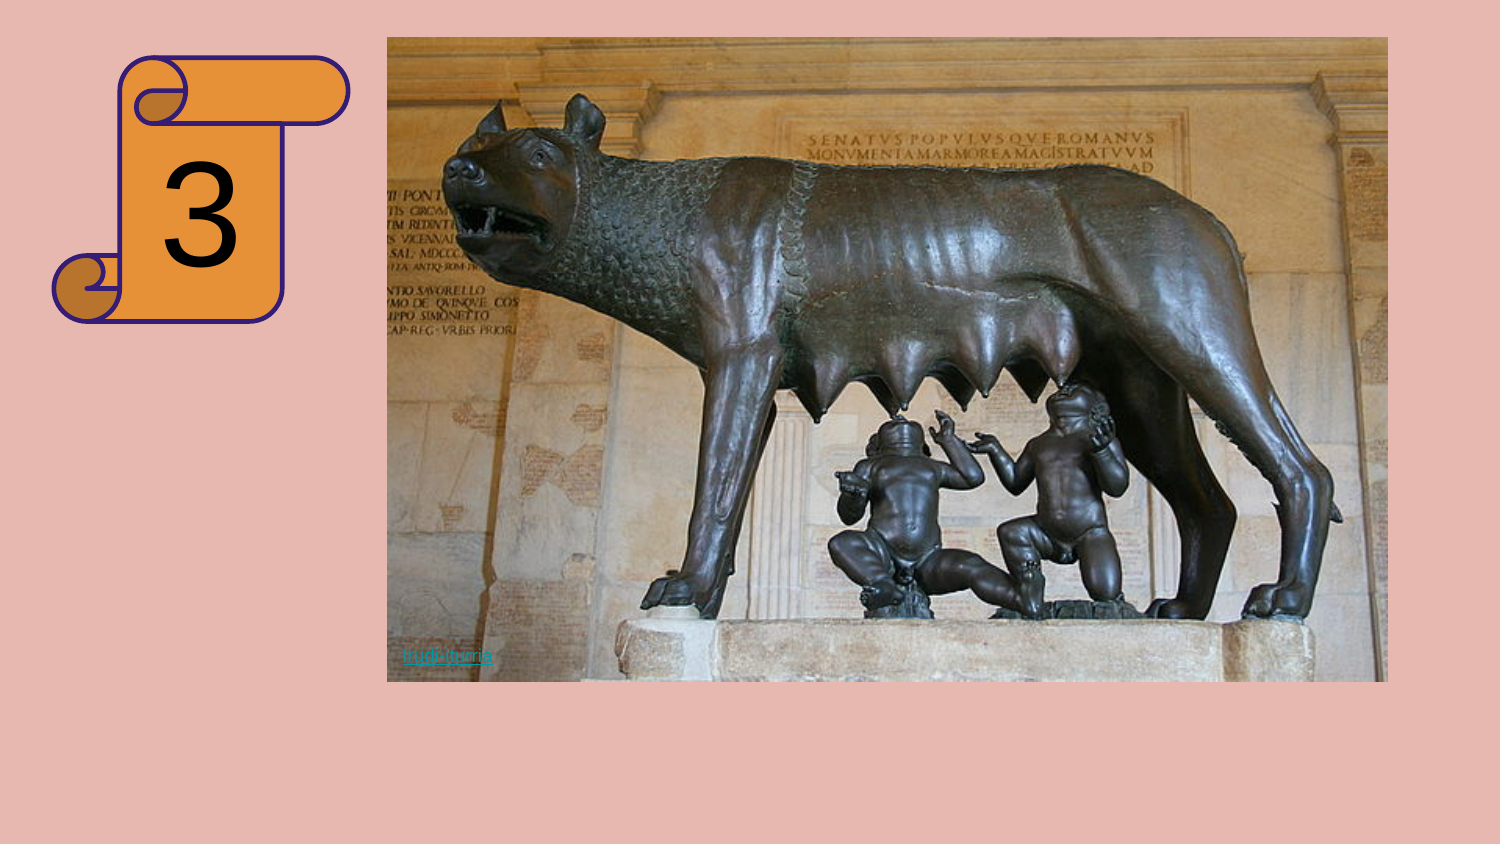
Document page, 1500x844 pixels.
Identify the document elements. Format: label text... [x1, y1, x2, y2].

text_box 3 [91, 57, 349, 322]
text_box Irudi-iturria [387, 628, 620, 678]
picture [387, 37, 1388, 682]
